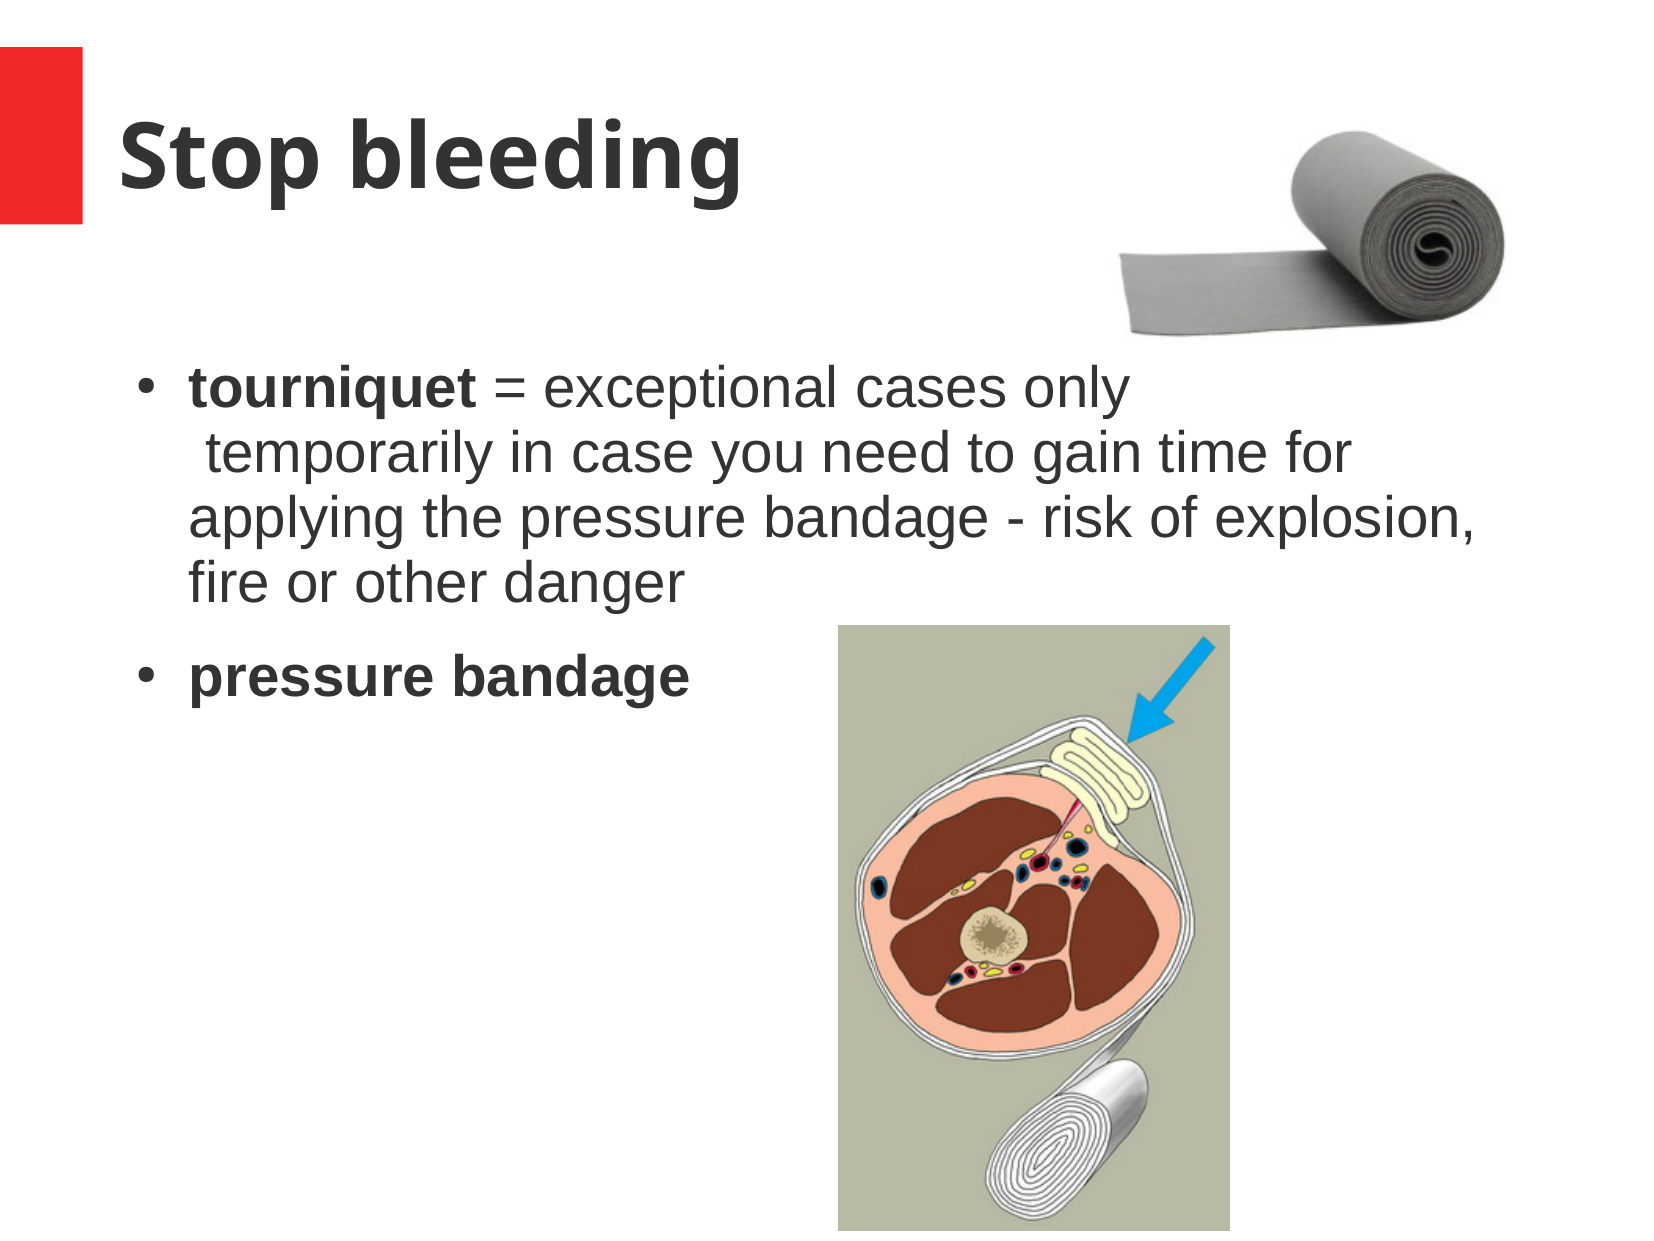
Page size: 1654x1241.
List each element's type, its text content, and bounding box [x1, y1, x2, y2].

title Stop bleeding [118, 27, 1571, 278]
picture [1086, 278, 1556, 497]
picture [838, 625, 1230, 1231]
list tourniquet = exceptional cases only temporarily in case you need to gain time for applying the pressure bandage - risk of explosion, fire or other danger pressure bandage [118, 354, 1536, 1074]
